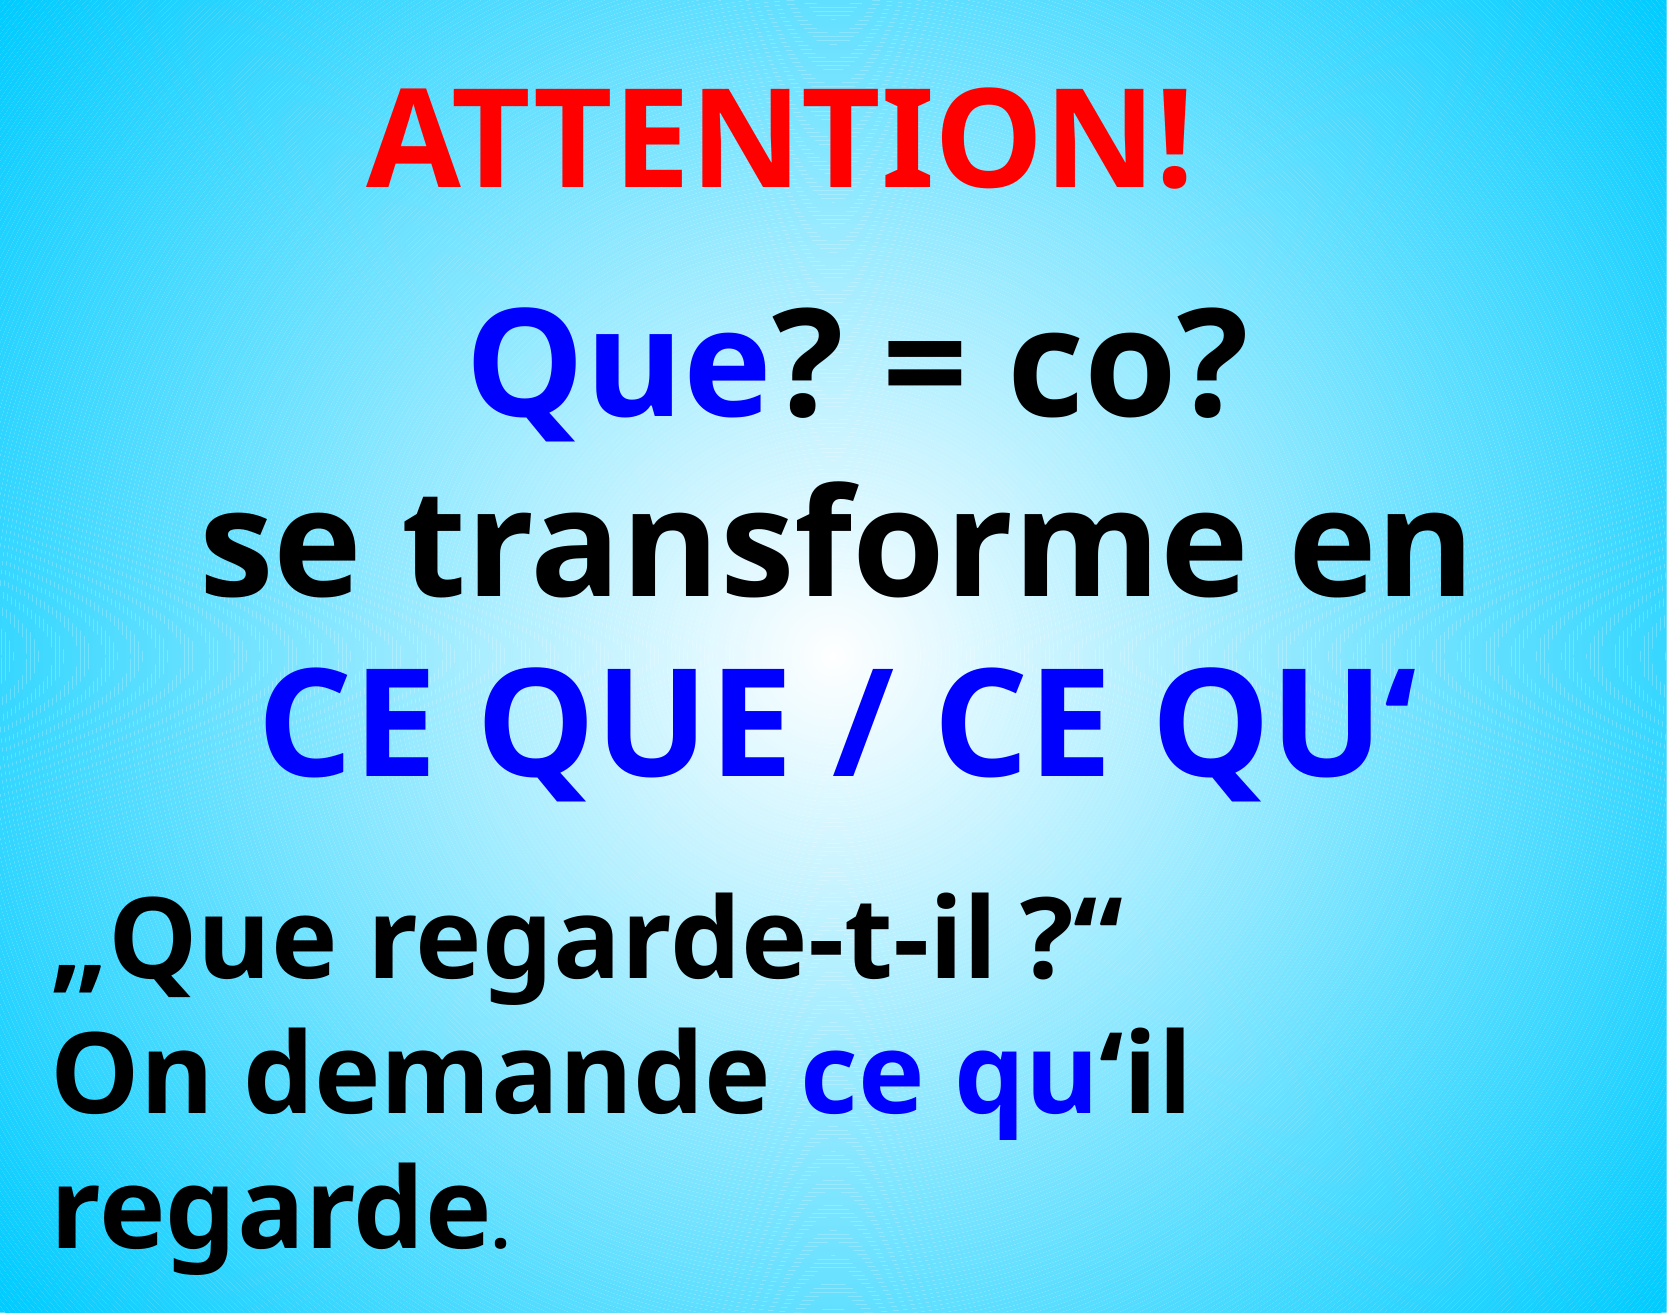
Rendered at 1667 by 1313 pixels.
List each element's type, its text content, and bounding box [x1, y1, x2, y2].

text_box „Que regarde-t-il ?“ On demande ce qu‘il regarde. [35, 858, 1667, 1144]
text_box Que? = co? se transforme en CE QUE / CE QU‘ [47, 259, 1667, 815]
text_box ATTENTION! [351, 42, 1360, 223]
